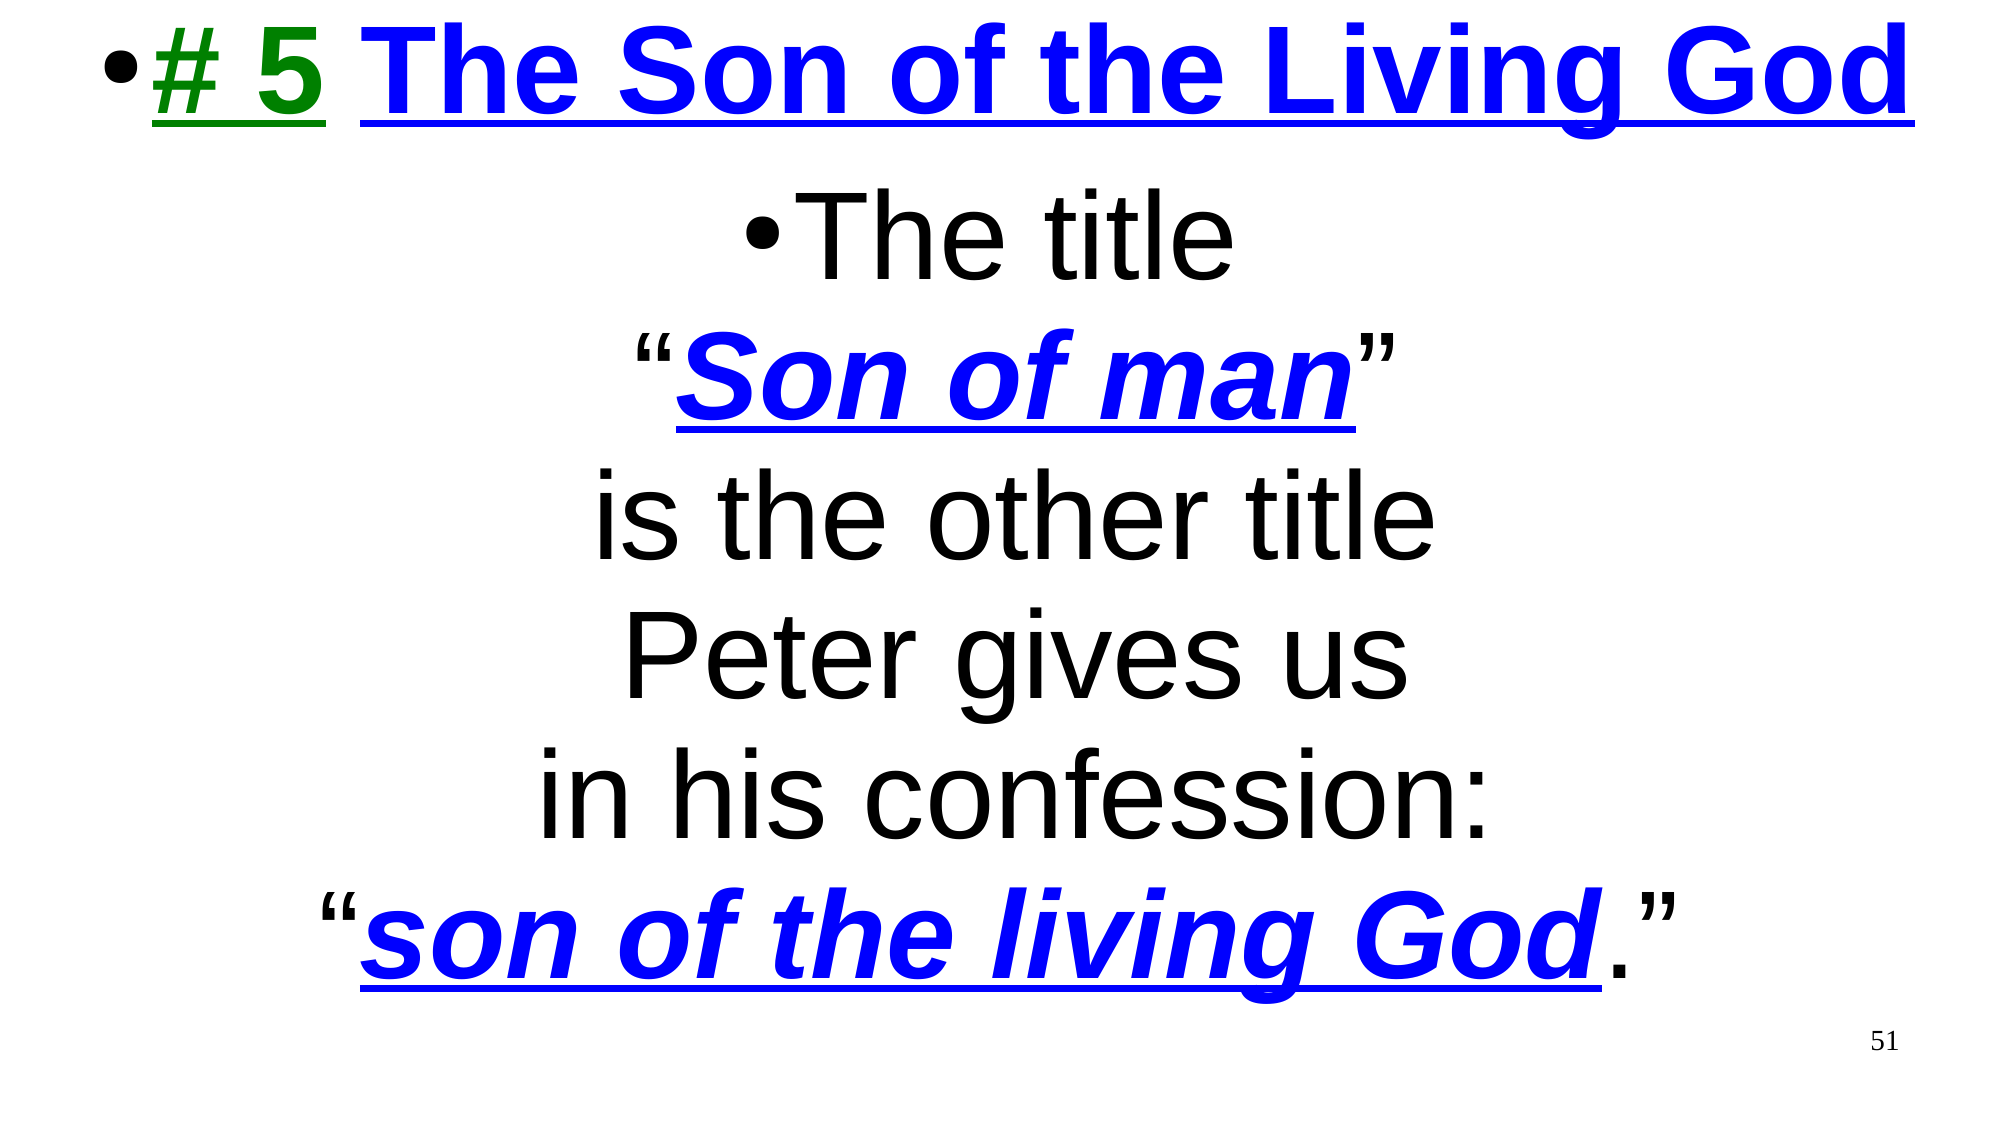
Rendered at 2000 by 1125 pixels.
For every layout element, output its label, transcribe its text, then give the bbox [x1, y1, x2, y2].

list # 5 The Son of the Living God The title “Son of man” is the other title Peter gives us in his confession: “son of the living God.” [0, 0, 1996, 1123]
